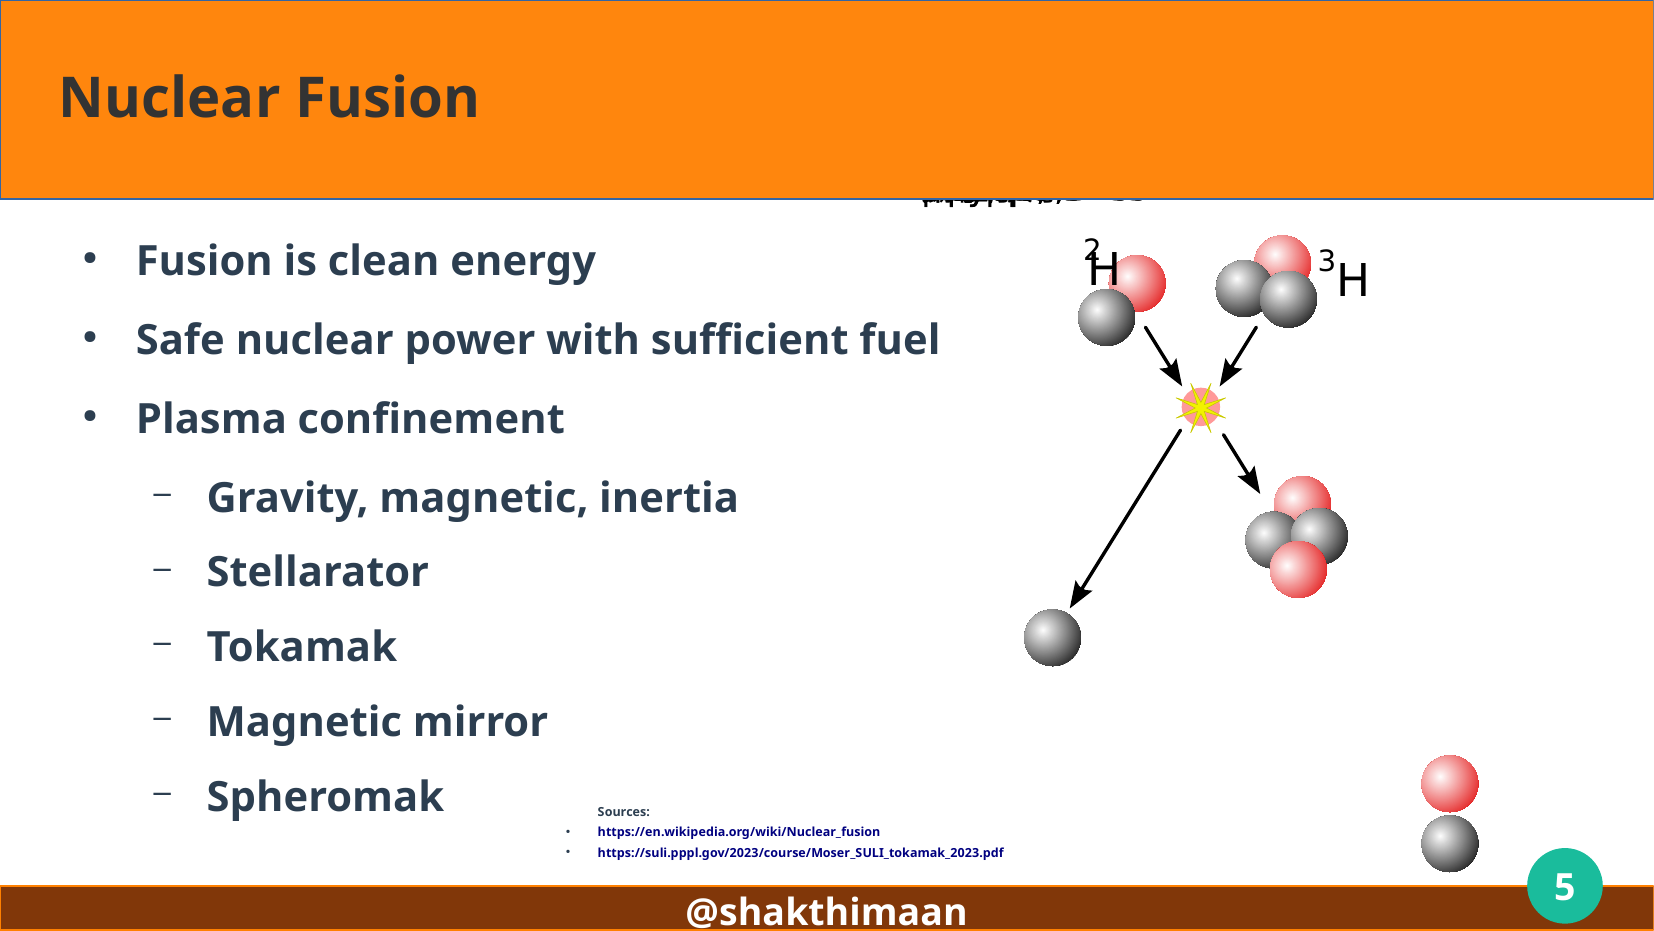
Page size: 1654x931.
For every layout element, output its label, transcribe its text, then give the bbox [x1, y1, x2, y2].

title Nuclear Fusion [59, 37, 1595, 156]
list Fusion is clean energy Safe nuclear power with sufficient fuel Plasma confinement Gravity, magnetic, inertia Stellarator Tokamak Magnetic mirror Spheromak [64, 230, 1022, 851]
picture [921, 200, 1488, 880]
list Sources: https://en.wikipedia.org/wiki/Nuclear_fusion https://suli.pppl.gov/2023/course/Moser_SULI_tokamak_2023.pdf [555, 851, 921, 863]
